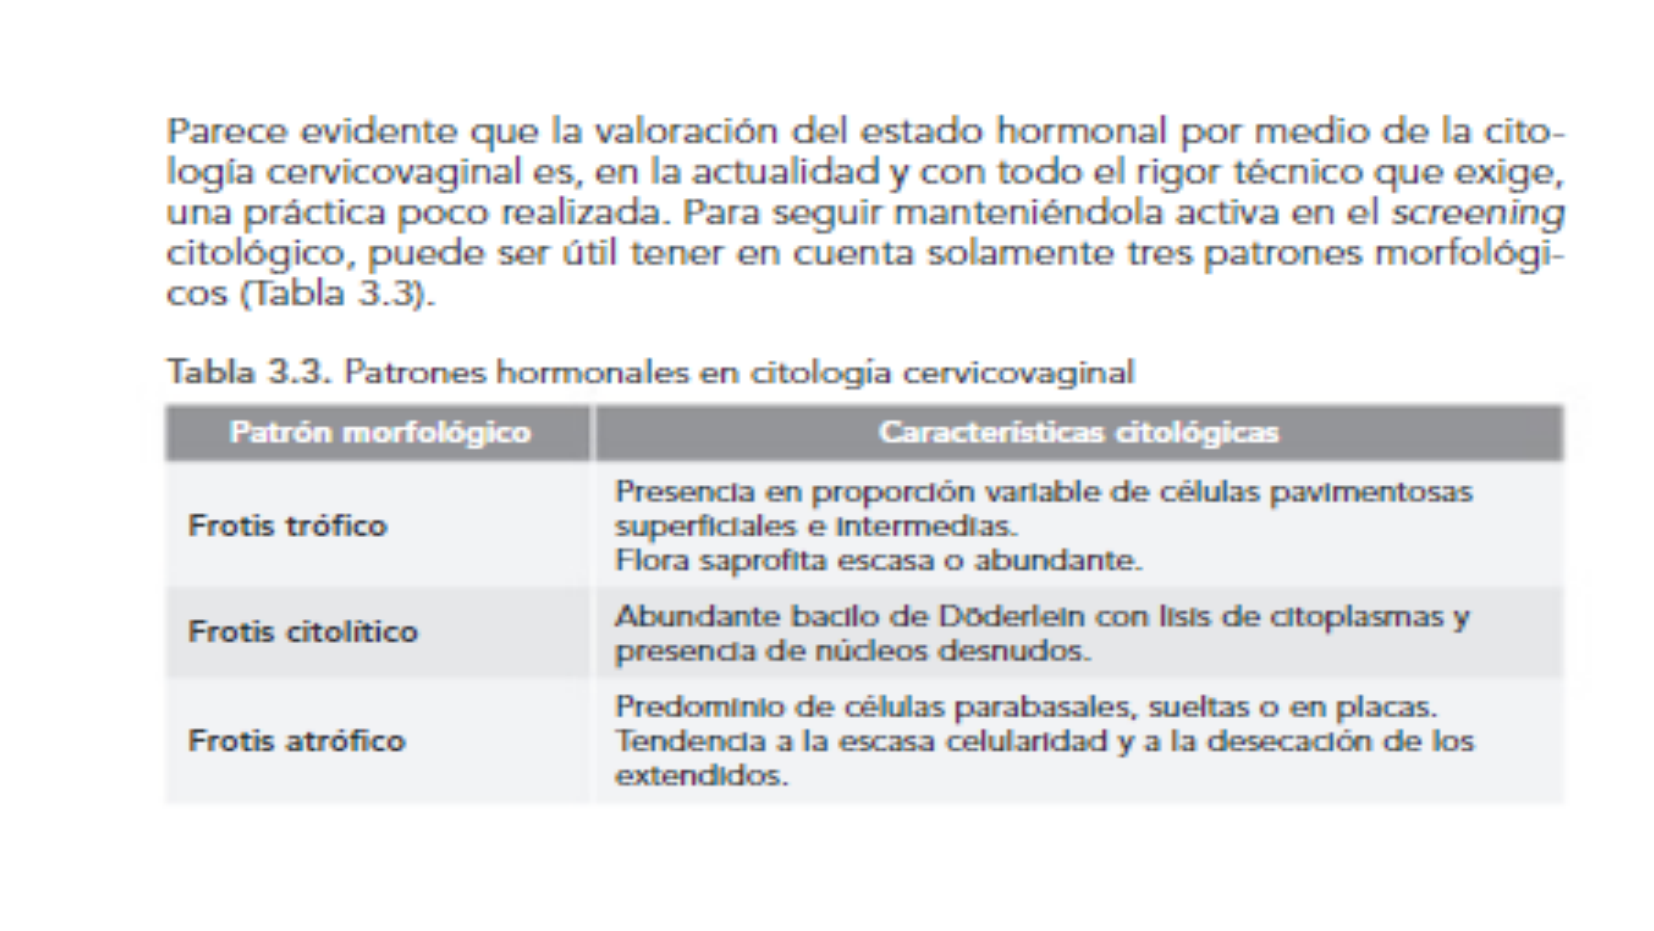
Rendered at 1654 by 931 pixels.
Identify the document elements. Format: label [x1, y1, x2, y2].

picture [59, 88, 1595, 827]
